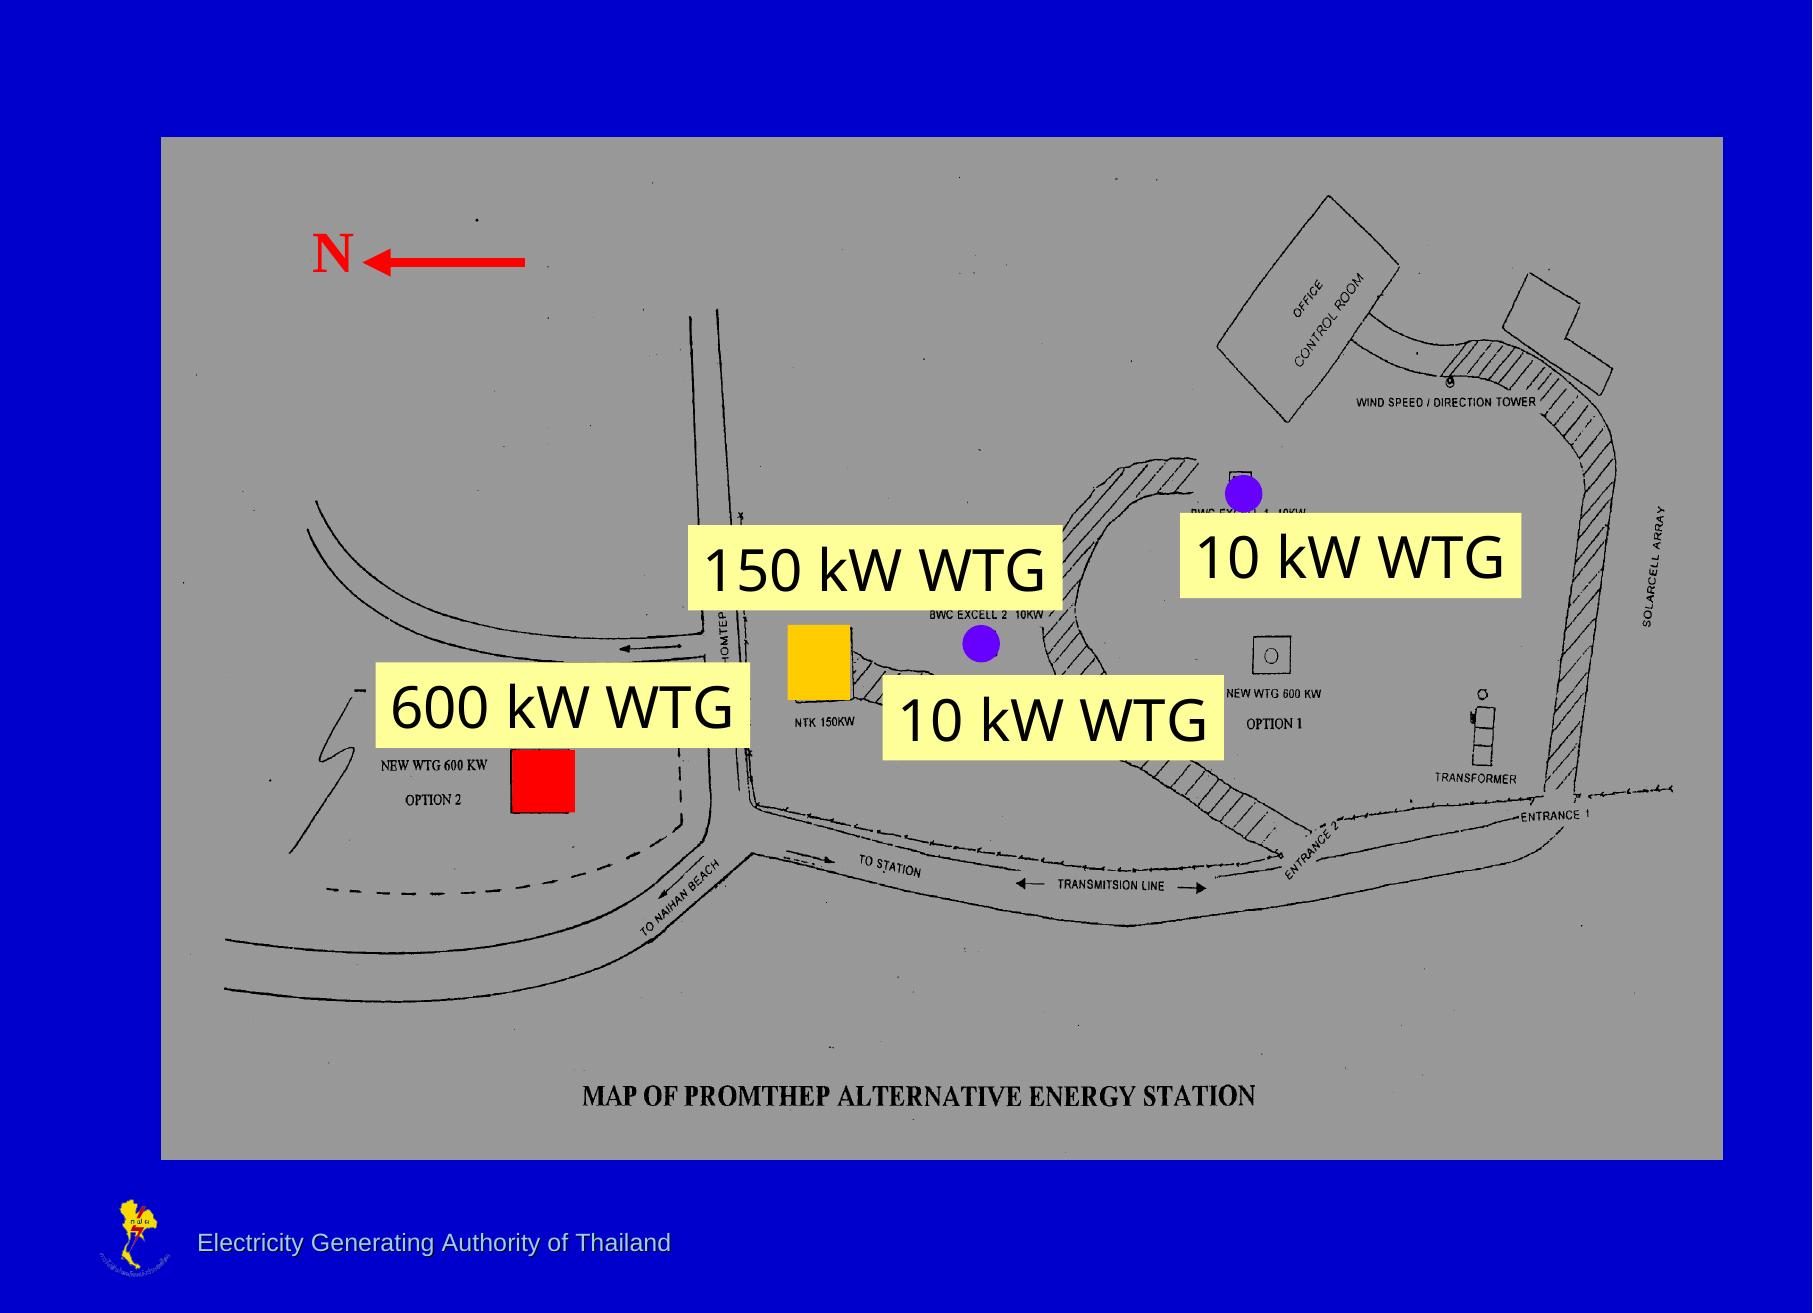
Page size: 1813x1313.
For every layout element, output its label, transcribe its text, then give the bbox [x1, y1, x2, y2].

text_box [787, 624, 850, 700]
text_box N [297, 206, 370, 293]
picture [161, 137, 1723, 1160]
text_box [512, 750, 575, 813]
text_box 600 kW WTG [375, 662, 751, 748]
text_box 150 kW WTG [688, 525, 1063, 611]
text_box [962, 624, 1000, 663]
text_box [1224, 474, 1263, 512]
picture [97, 1197, 172, 1280]
text_box 10 kW WTG [882, 675, 1224, 761]
text_box 10 kW WTG [1180, 512, 1522, 599]
